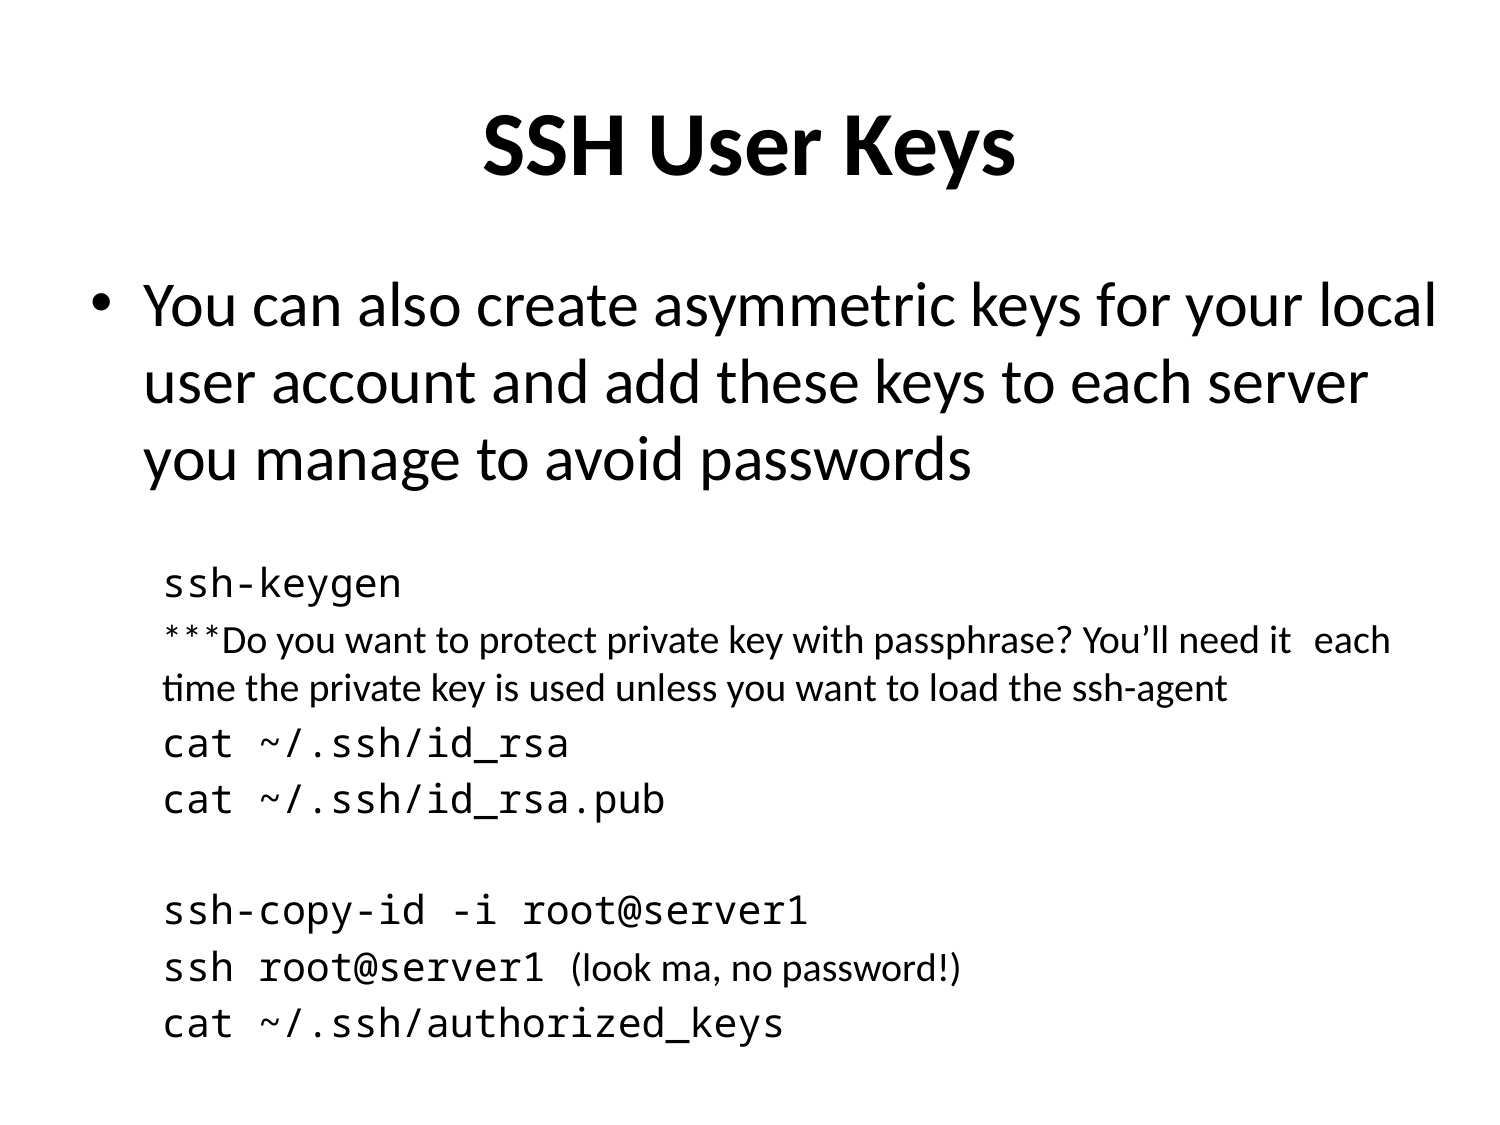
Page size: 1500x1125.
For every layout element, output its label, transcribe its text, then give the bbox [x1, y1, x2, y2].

title SSH User Keys [75, 45, 1425, 233]
list You can also create asymmetric keys for your local user account and add these keys to each server you manage to avoid passwords ssh-keygen ***Do you want to protect private key with passphrase? You’ll need it each time the private key is used unless you want to load the ssh-agent cat ~/.ssh/id_rsa cat ~/.ssh/id_rsa.pub ssh-copy-id -i root@server1 ssh root@server1 (look ma, no password!) cat ~/.ssh/authorized_keys [75, 255, 1471, 1059]
